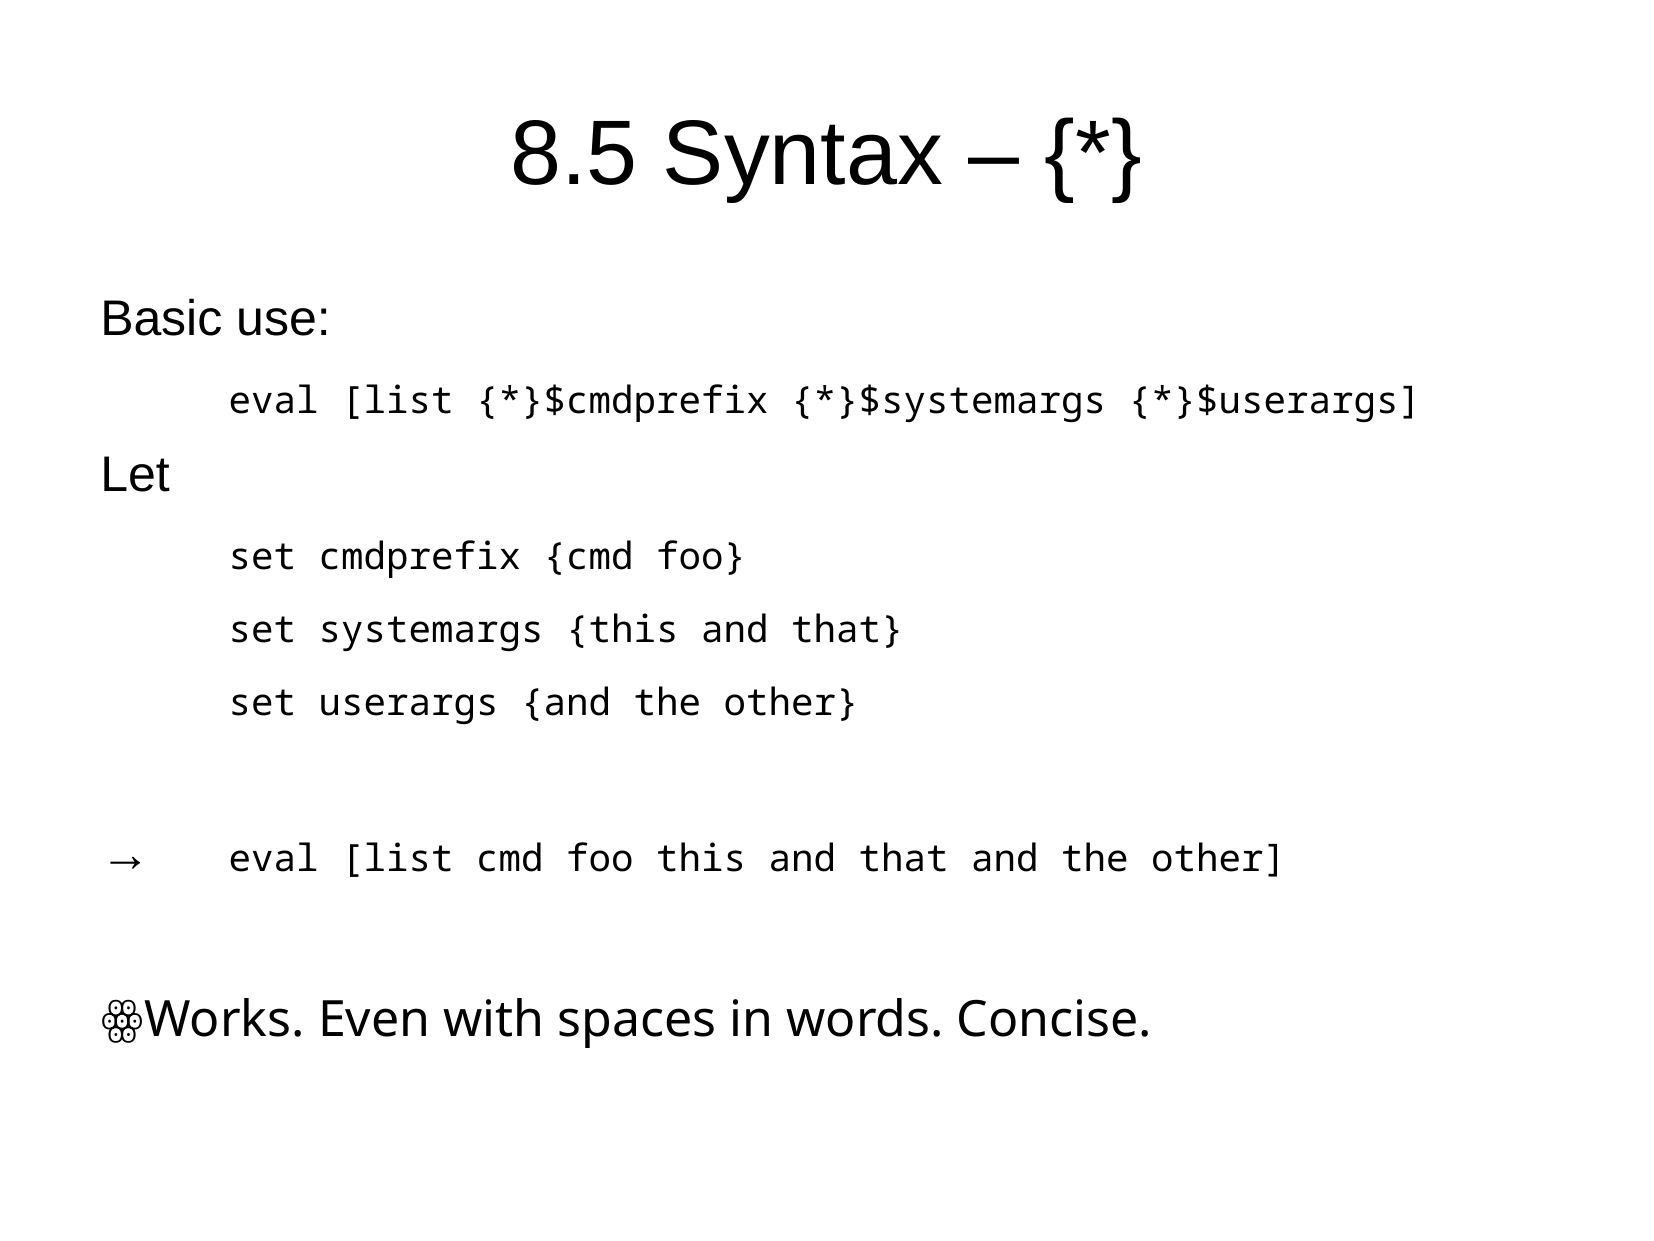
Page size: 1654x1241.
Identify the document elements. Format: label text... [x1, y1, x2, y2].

title 8.5 Syntax – {*} [82, 56, 1571, 250]
list Basic use: eval [list {*}$cmdprefix {*}$systemargs {*}$userargs] Let set cmdprefix {cmd foo} set systemargs {this and that} set userargs {and the other} → eval [list cmd foo this and that and the other] ꙮWorks. Even with spaces in words. Concise. [82, 290, 1571, 1201]
